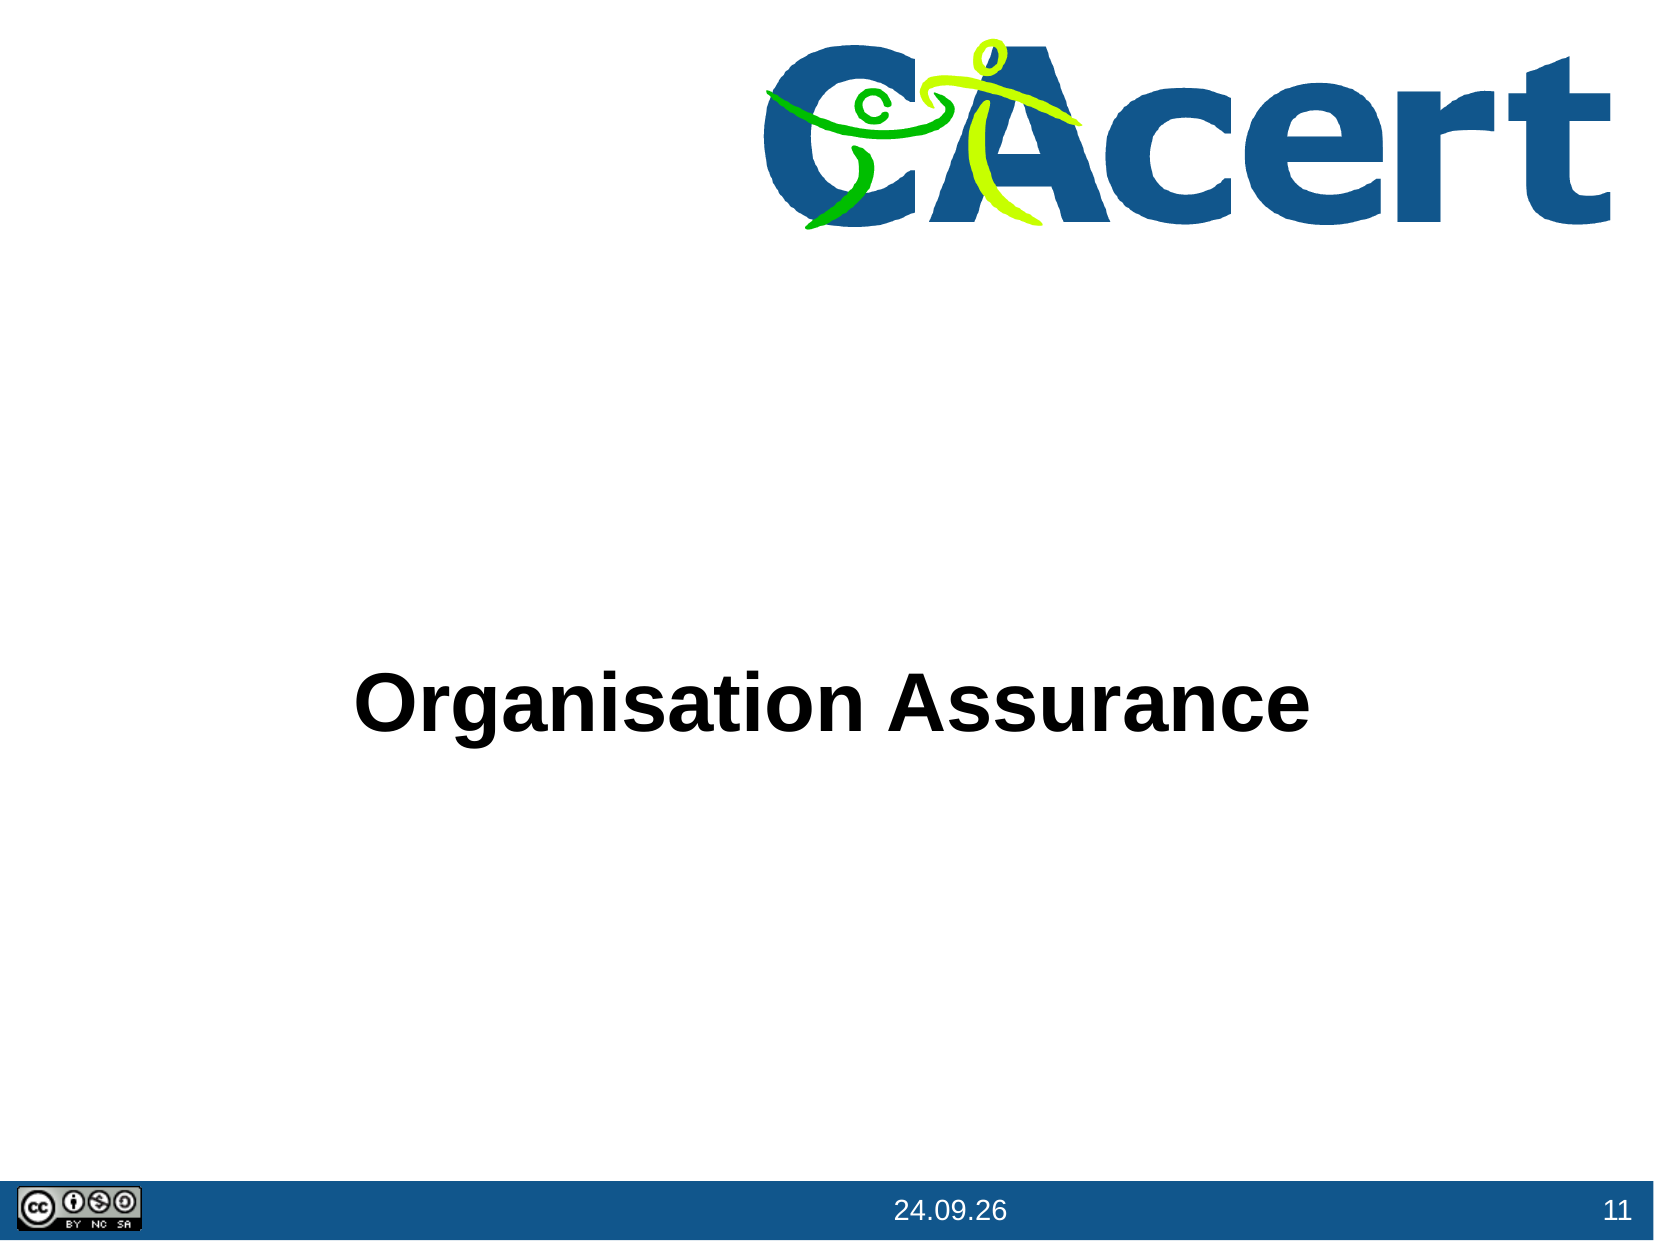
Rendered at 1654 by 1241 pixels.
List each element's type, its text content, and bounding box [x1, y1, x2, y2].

title Organisation Assurance [88, 265, 1577, 1140]
picture [17, 1186, 142, 1231]
picture [761, 35, 1613, 231]
